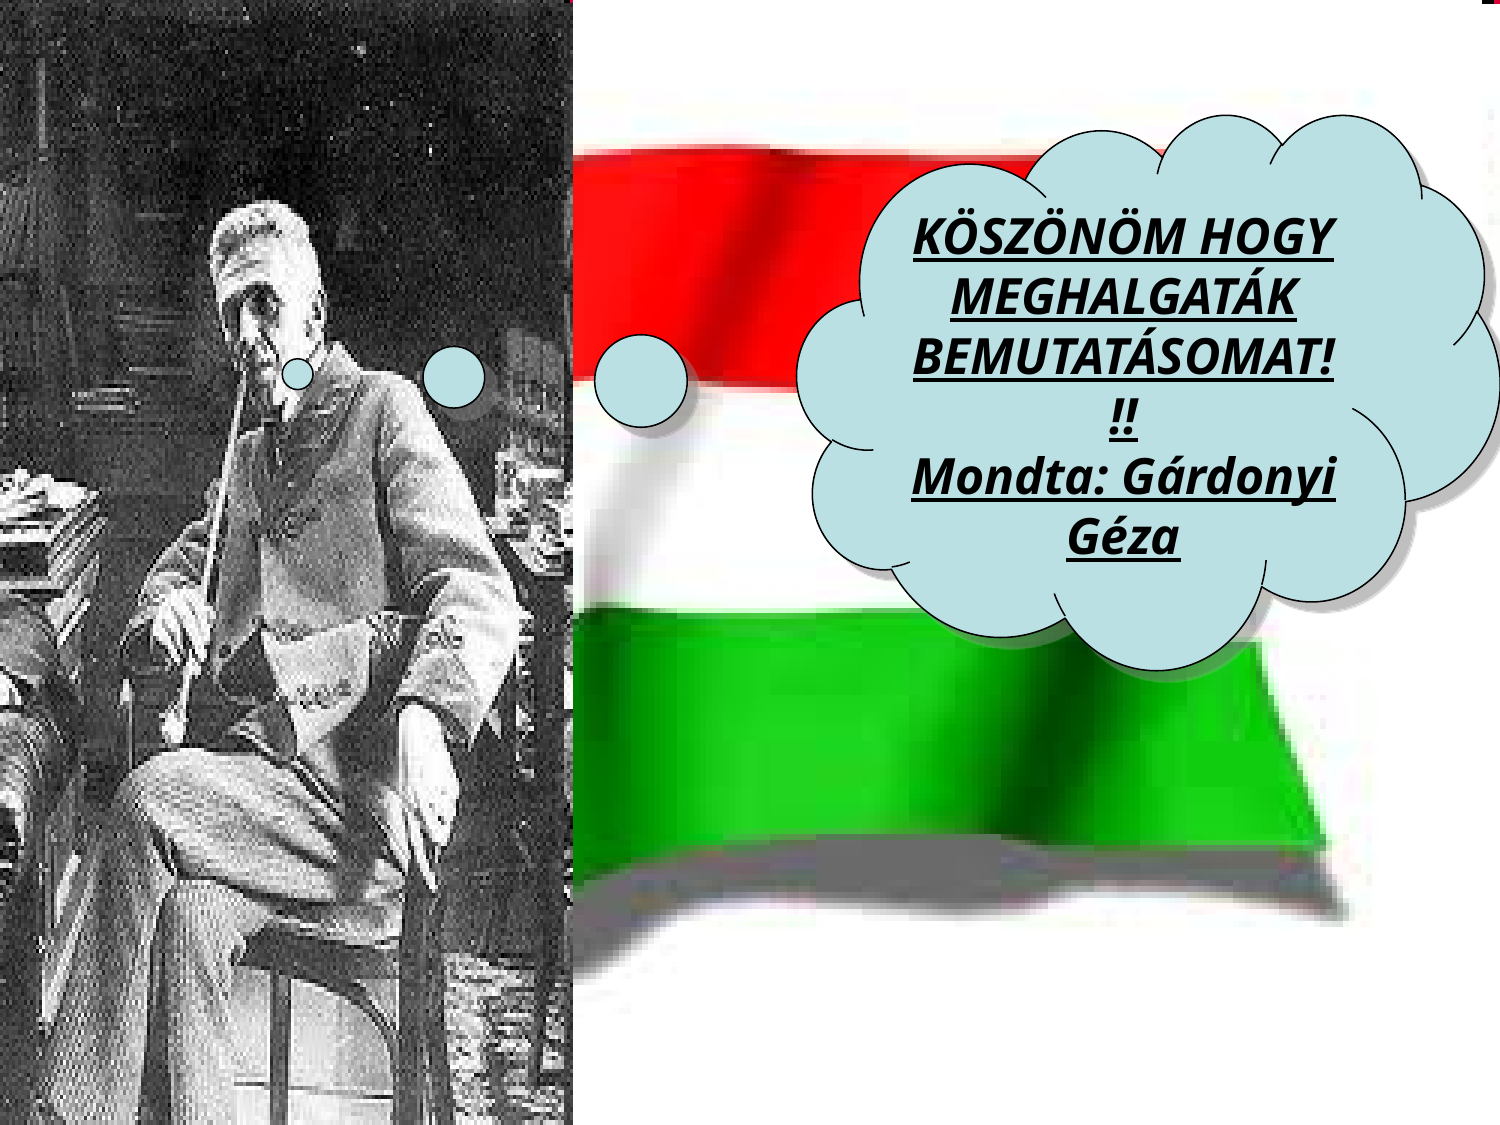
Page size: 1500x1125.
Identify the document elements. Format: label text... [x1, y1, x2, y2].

text_box KÖSZÖNÖM HOGY MEGHALGATÁK BEMUTATÁSOMAT!!! Mondta: Gárdonyi Géza [594, 334, 688, 428]
text_box KÖSZÖNÖM HOGY MEGHALGATÁK BEMUTATÁSOMAT!!! Mondta: Gárdonyi Géza [796, 115, 1500, 671]
text_box KÖSZÖNÖM HOGY MEGHALGATÁK BEMUTATÁSOMAT!!! Mondta: Gárdonyi Géza [423, 346, 485, 409]
picture [0, 0, 1500, 1125]
